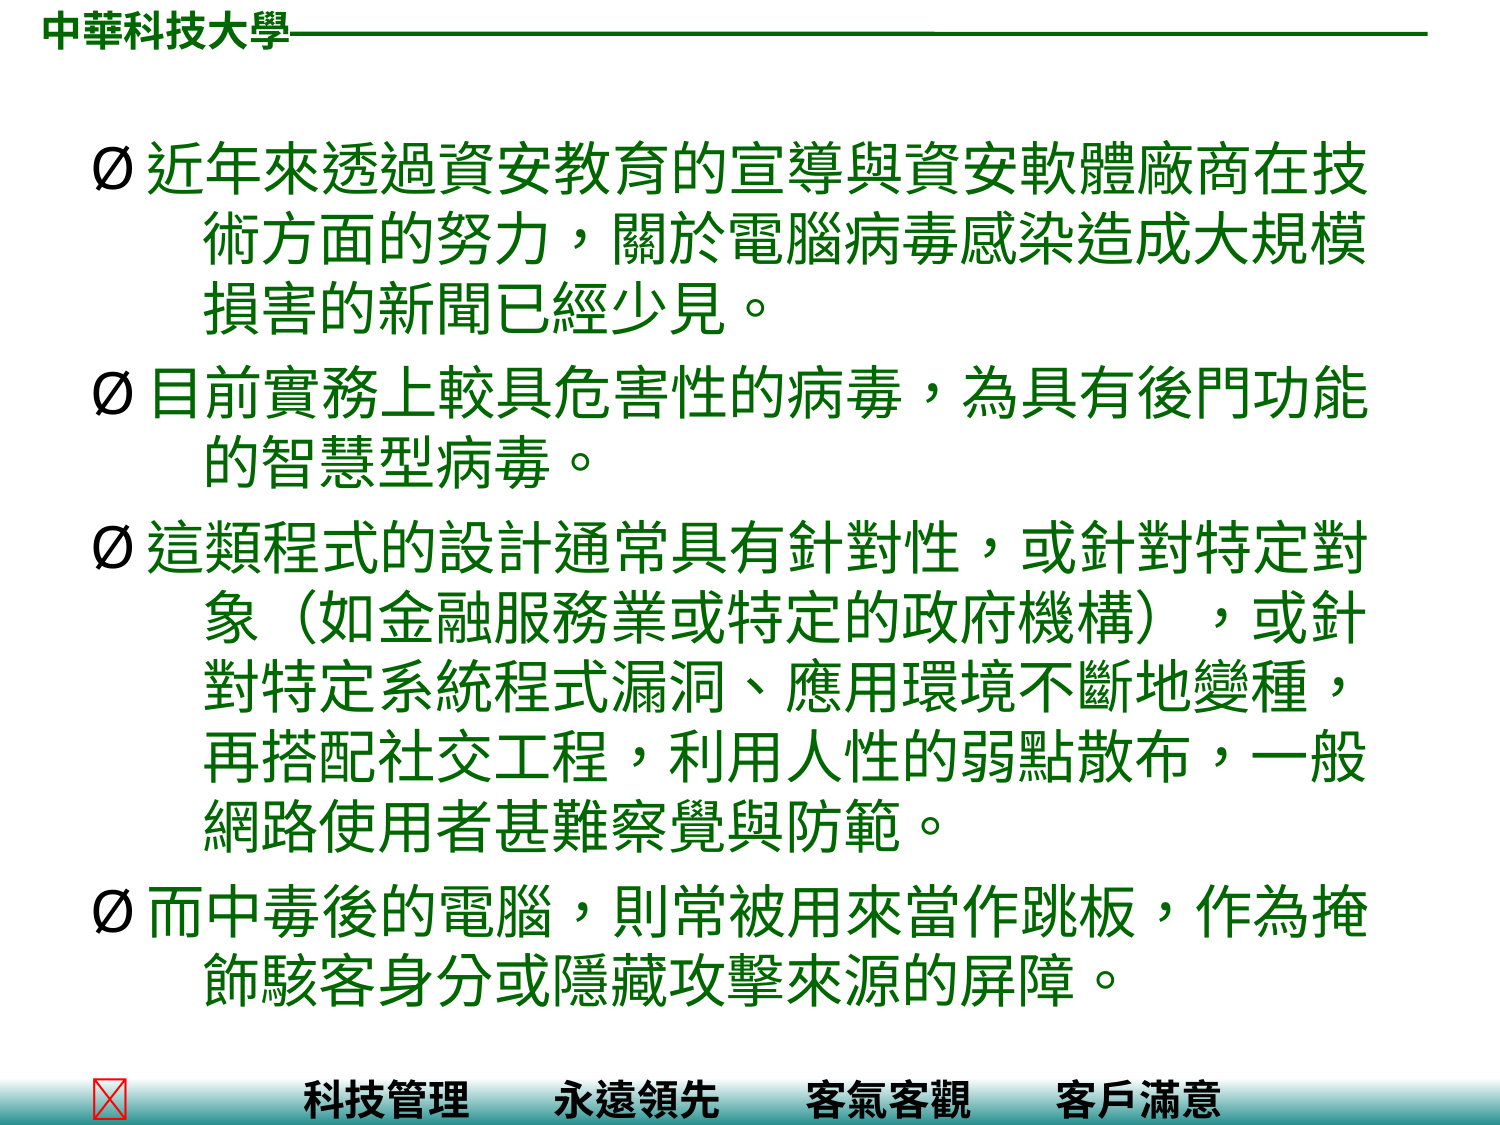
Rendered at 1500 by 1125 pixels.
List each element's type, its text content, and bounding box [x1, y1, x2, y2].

list 近年來透過資安教育的宣導與資安軟體廠商在技術方面的努力，關於電腦病毒感染造成大規模損害的新聞已經少見。 目前實務上較具危害性的病毒，為具有後門功能的智慧型病毒。 這類程式的設計通常具有針對性，或針對特定對象（如金融服務業或特定的政府機構），或針對特定系統程式漏洞、應用環境不斷地變種，再搭配社交工程，利用人性的弱點散布，一般網路使用者甚難察覺與防範。 而中毒後的電腦，則常被用來當作跳板，作為掩飾駭客身分或隱藏攻擊來源的屏障。 [75, 125, 1426, 1051]
